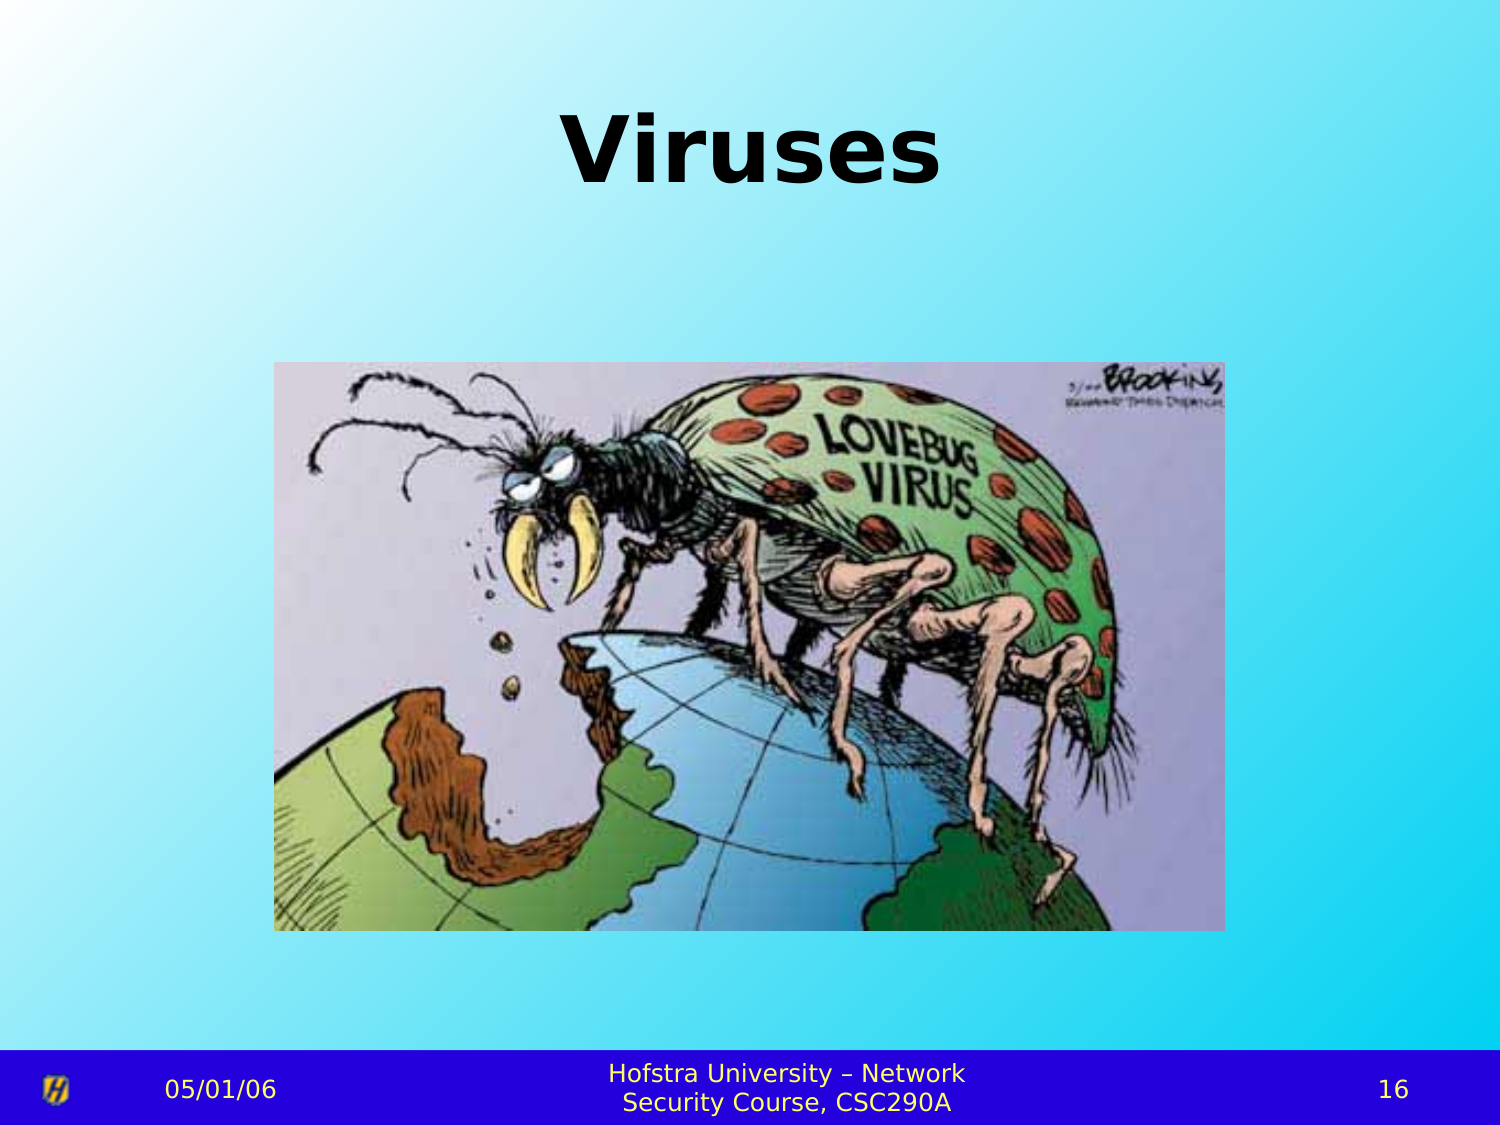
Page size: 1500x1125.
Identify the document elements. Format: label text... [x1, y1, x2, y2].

picture [274, 362, 1225, 931]
picture [37, 1072, 76, 1110]
title Viruses [112, 84, 1391, 212]
